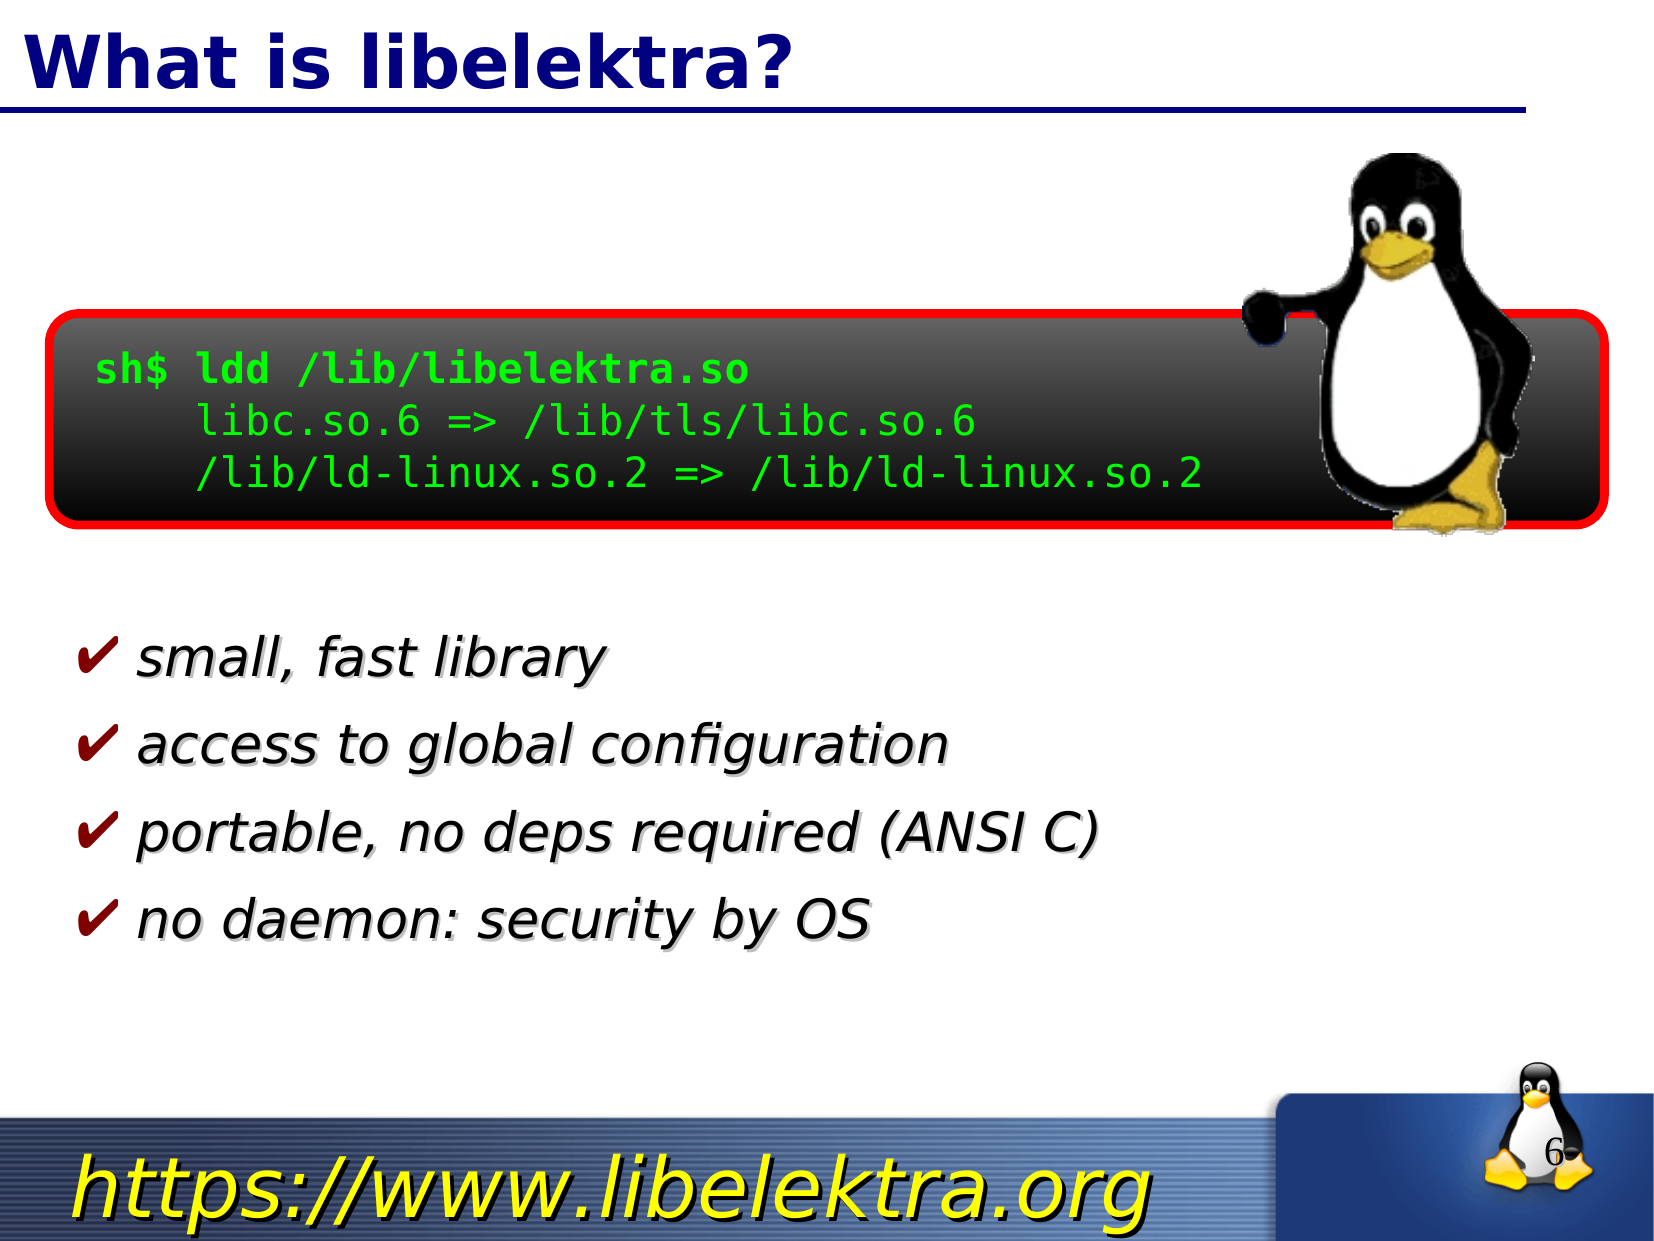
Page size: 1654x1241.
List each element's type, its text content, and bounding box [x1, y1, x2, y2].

picture [1242, 153, 1535, 537]
text_box sh$ ldd /lib/libelektra.so libc.so.6 => /lib/tls/libc.so.6 /lib/ld-linux.so.2 => /lib/ld-linux.so.2 [93, 336, 1206, 502]
text_box [1535, 313, 1605, 526]
picture [0, 1061, 1654, 1241]
text_box <Foliennummer> [1248, 1122, 1565, 1178]
text_box What is libelektra? [22, 14, 1611, 111]
text_box [49, 313, 1242, 526]
list small, fast library access to global configuration portable, no deps required (ANSI C) no daemon: security by OS [62, 614, 1637, 1022]
